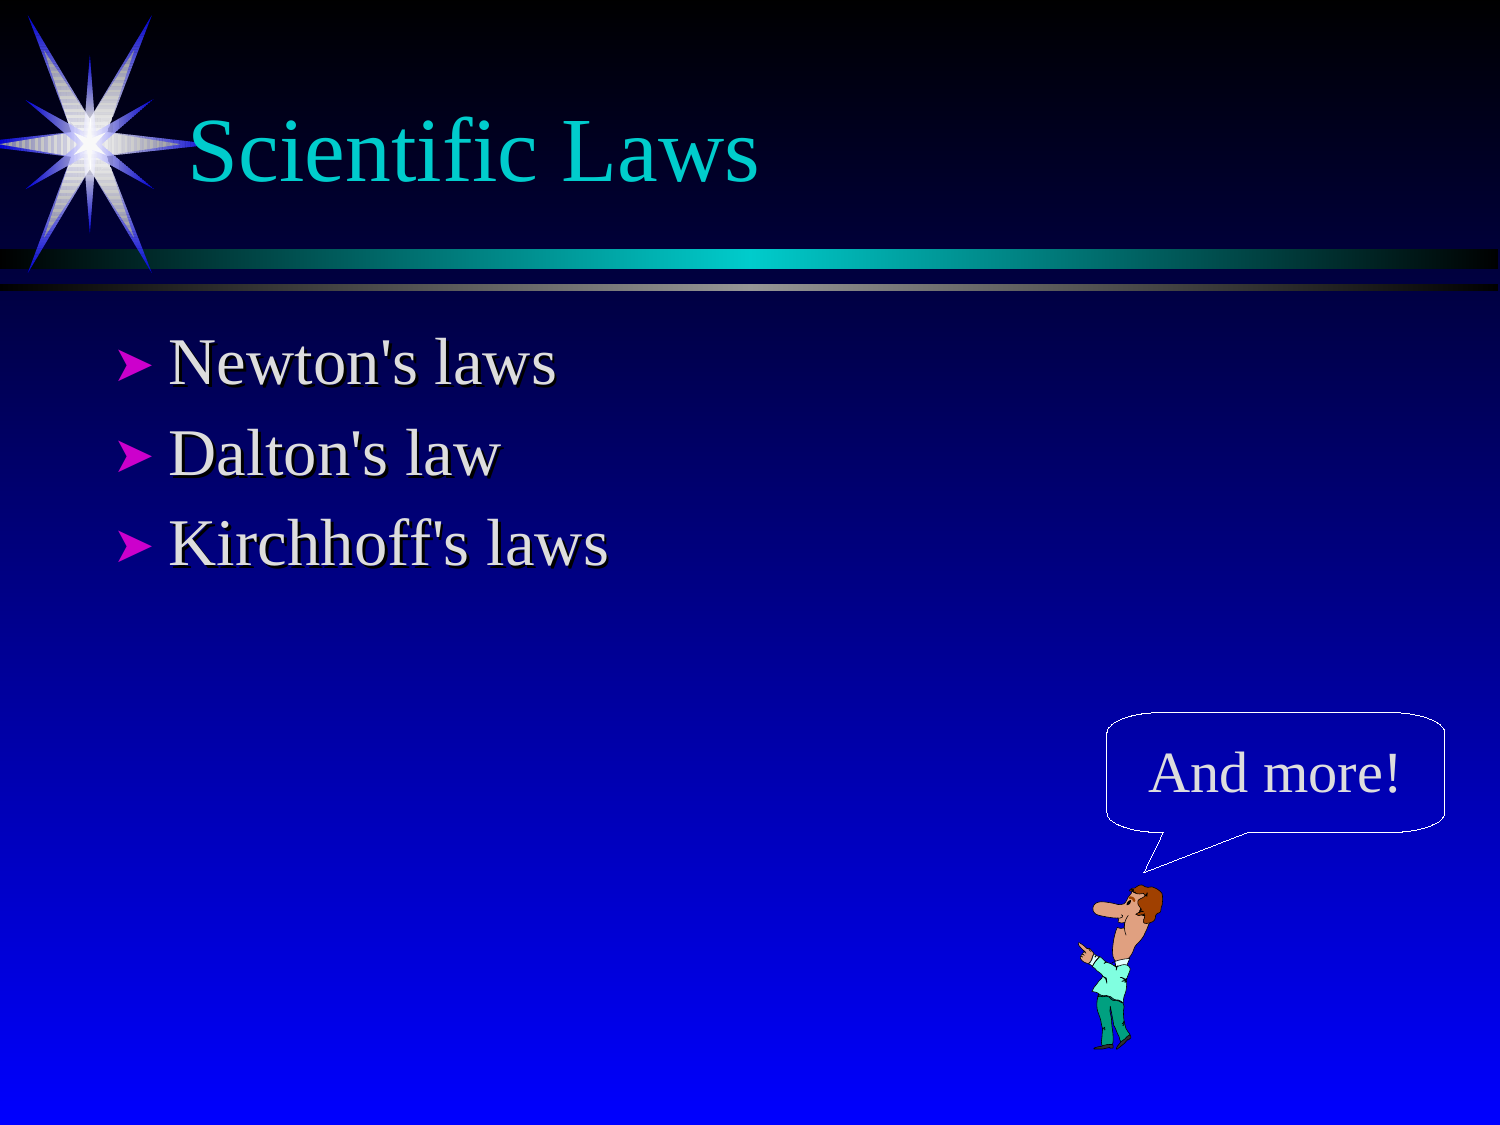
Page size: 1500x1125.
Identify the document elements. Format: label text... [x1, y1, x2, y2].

chart [1077, 884, 1164, 1051]
text_box 20 [131, 43, 142, 49]
text_box 20 [38, 43, 48, 49]
text_box 20 [181, 140, 187, 148]
title Scientific Laws [187, 56, 1463, 244]
text_box 20 [134, 107, 138, 117]
list Newton's laws Dalton's law Kirchhoff's laws [112, 324, 1388, 1001]
text_box 20 [38, 239, 49, 245]
text_box And more! [1106, 712, 1445, 873]
text_box 20 [131, 239, 141, 245]
